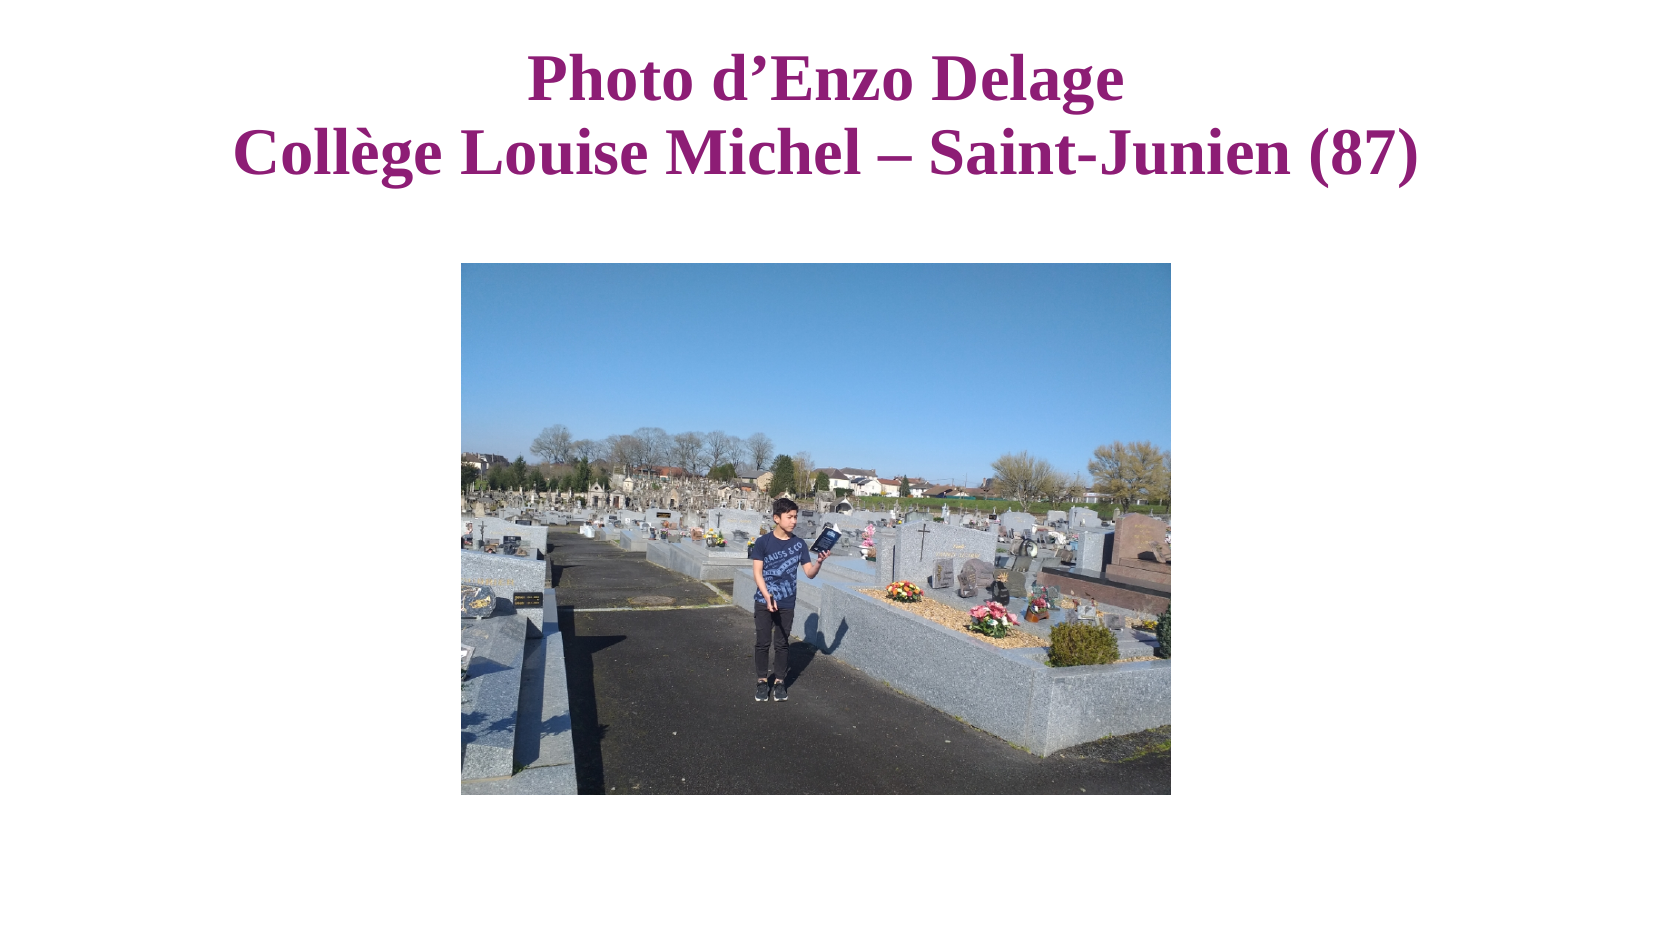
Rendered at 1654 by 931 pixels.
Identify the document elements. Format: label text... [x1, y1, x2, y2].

picture [461, 263, 1171, 796]
title Photo d’Enzo Delage Collège Louise Michel – Saint-Junien (87) [82, 37, 1571, 193]
